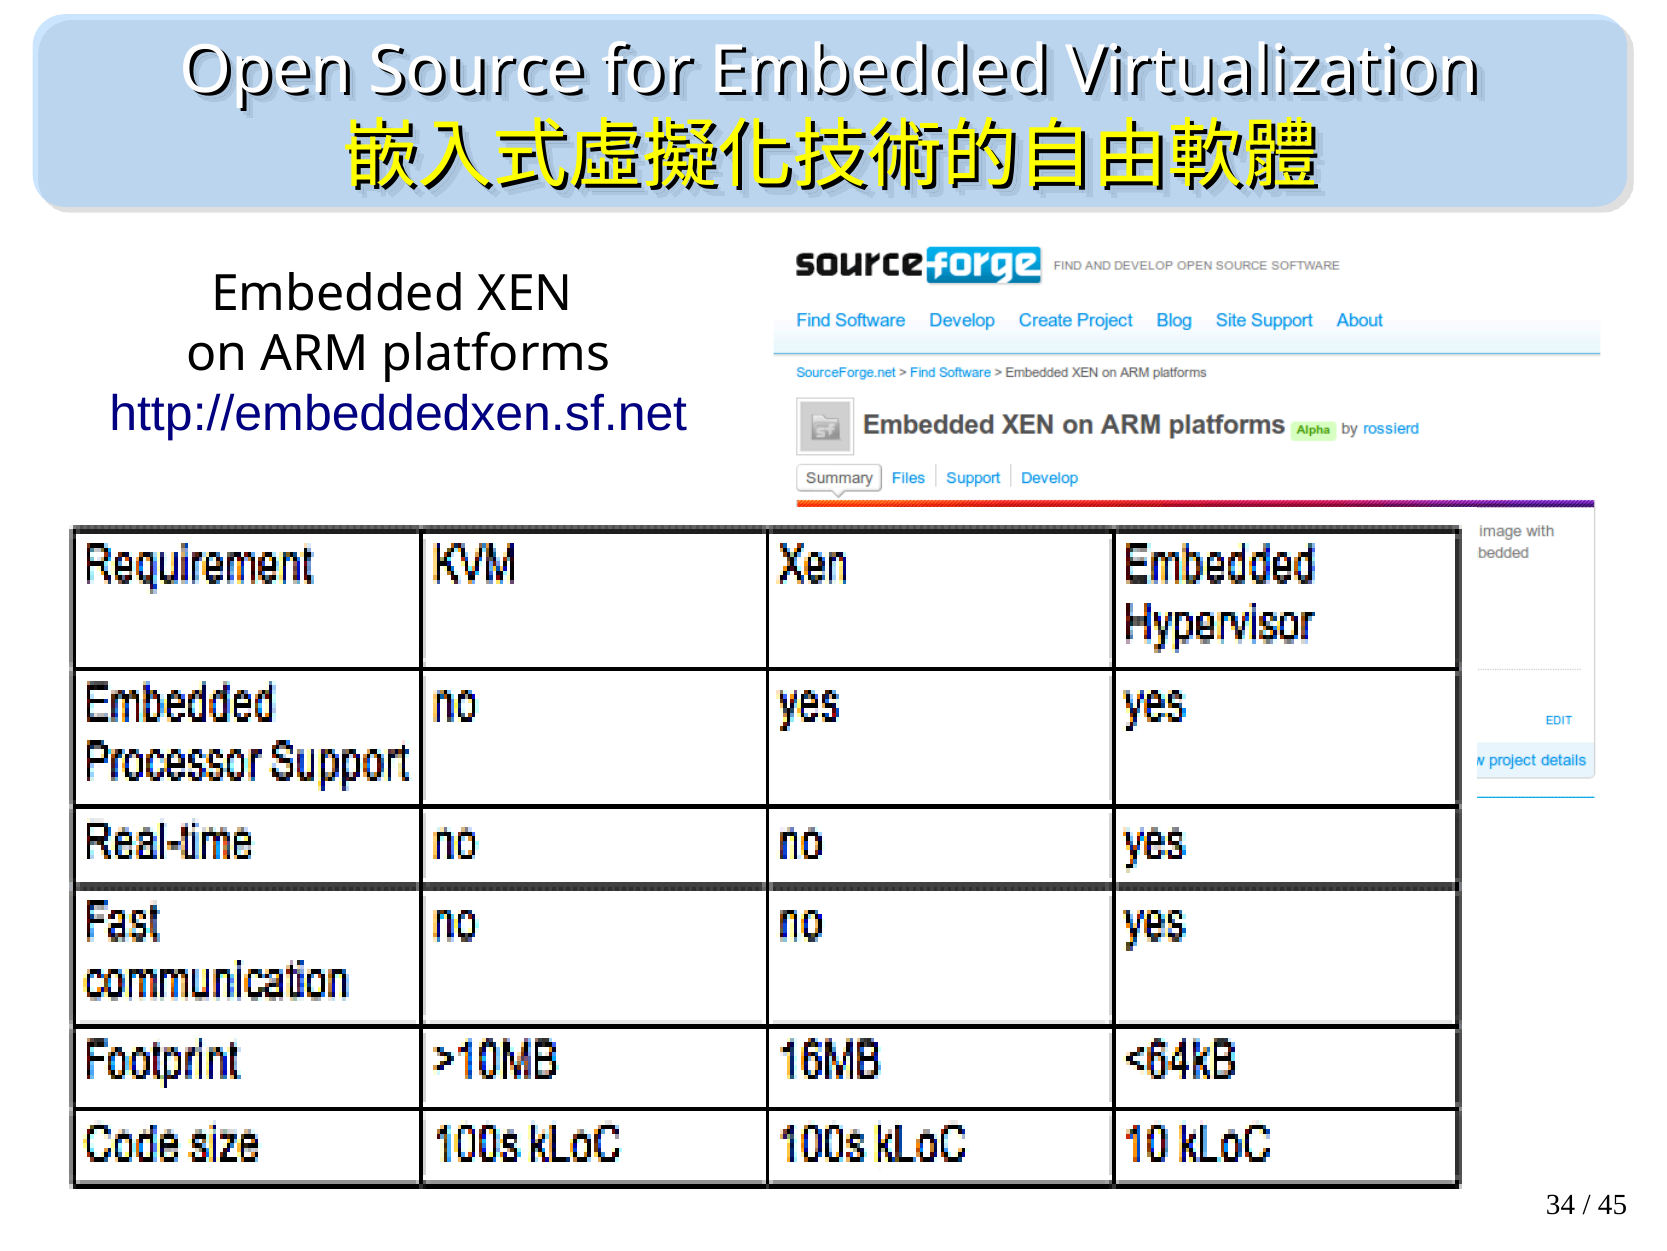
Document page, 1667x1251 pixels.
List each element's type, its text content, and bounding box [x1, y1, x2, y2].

text_box Open Source for Embedded Virtualization 嵌入式虛擬化技術的自由軟體 [32, 14, 1628, 207]
picture [59, 236, 1601, 1217]
text_box Embedded XEN on ARM platforms http://embeddedxen.sf.net [47, 252, 751, 448]
